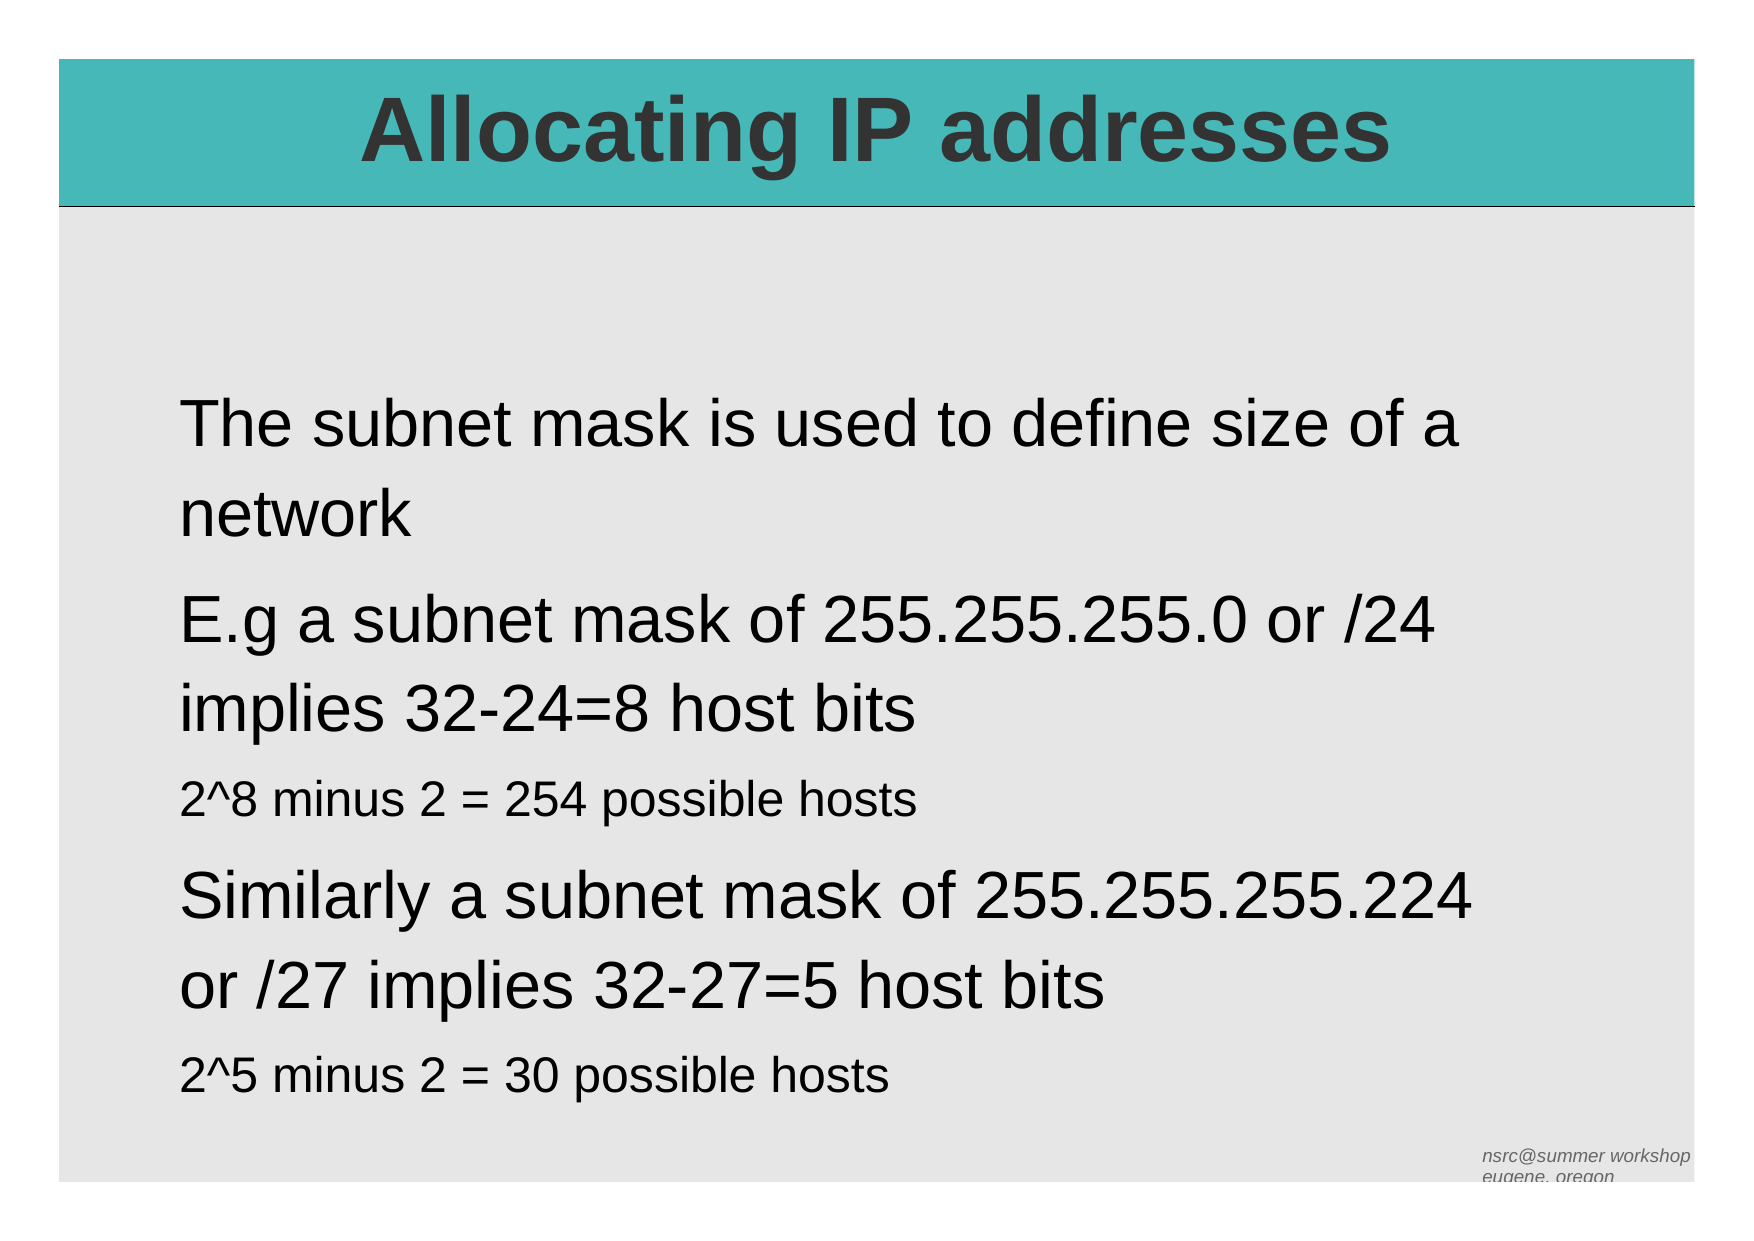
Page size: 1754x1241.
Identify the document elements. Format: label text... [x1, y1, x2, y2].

title Allocating IP addresses [59, 41, 1695, 219]
list The subnet mask is used to define size of a network E.g a subnet mask of 255.255.255.0 or /24 implies 32-24=8 host bits 2^8 minus 2 = 254 possible hosts Similarly a subnet mask of 255.255.255.224 or /27 implies 32-27=5 host bits 2^5 minus 2 = 30 possible hosts [179, 371, 1576, 1089]
